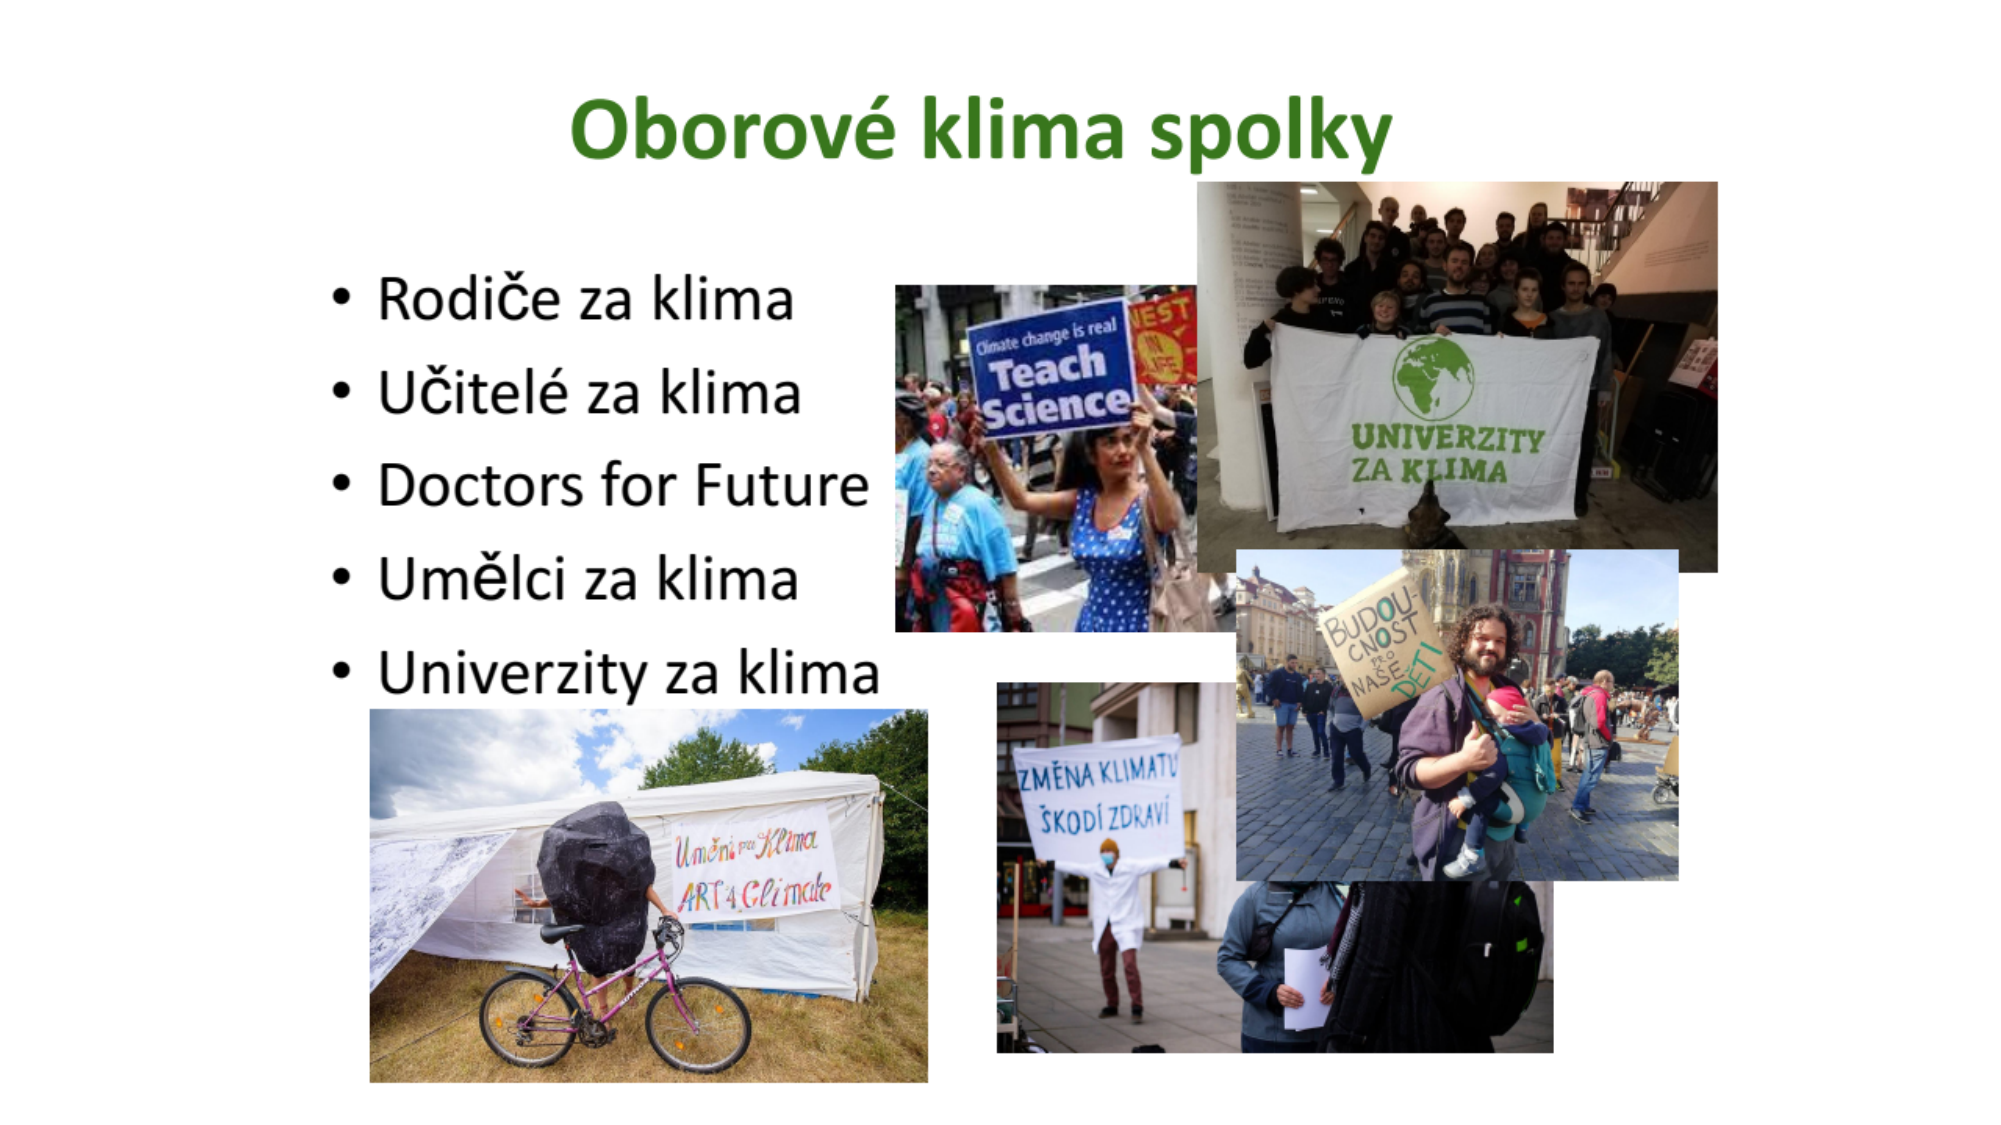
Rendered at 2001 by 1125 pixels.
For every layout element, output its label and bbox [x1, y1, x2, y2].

picture [284, 38, 1726, 1091]
